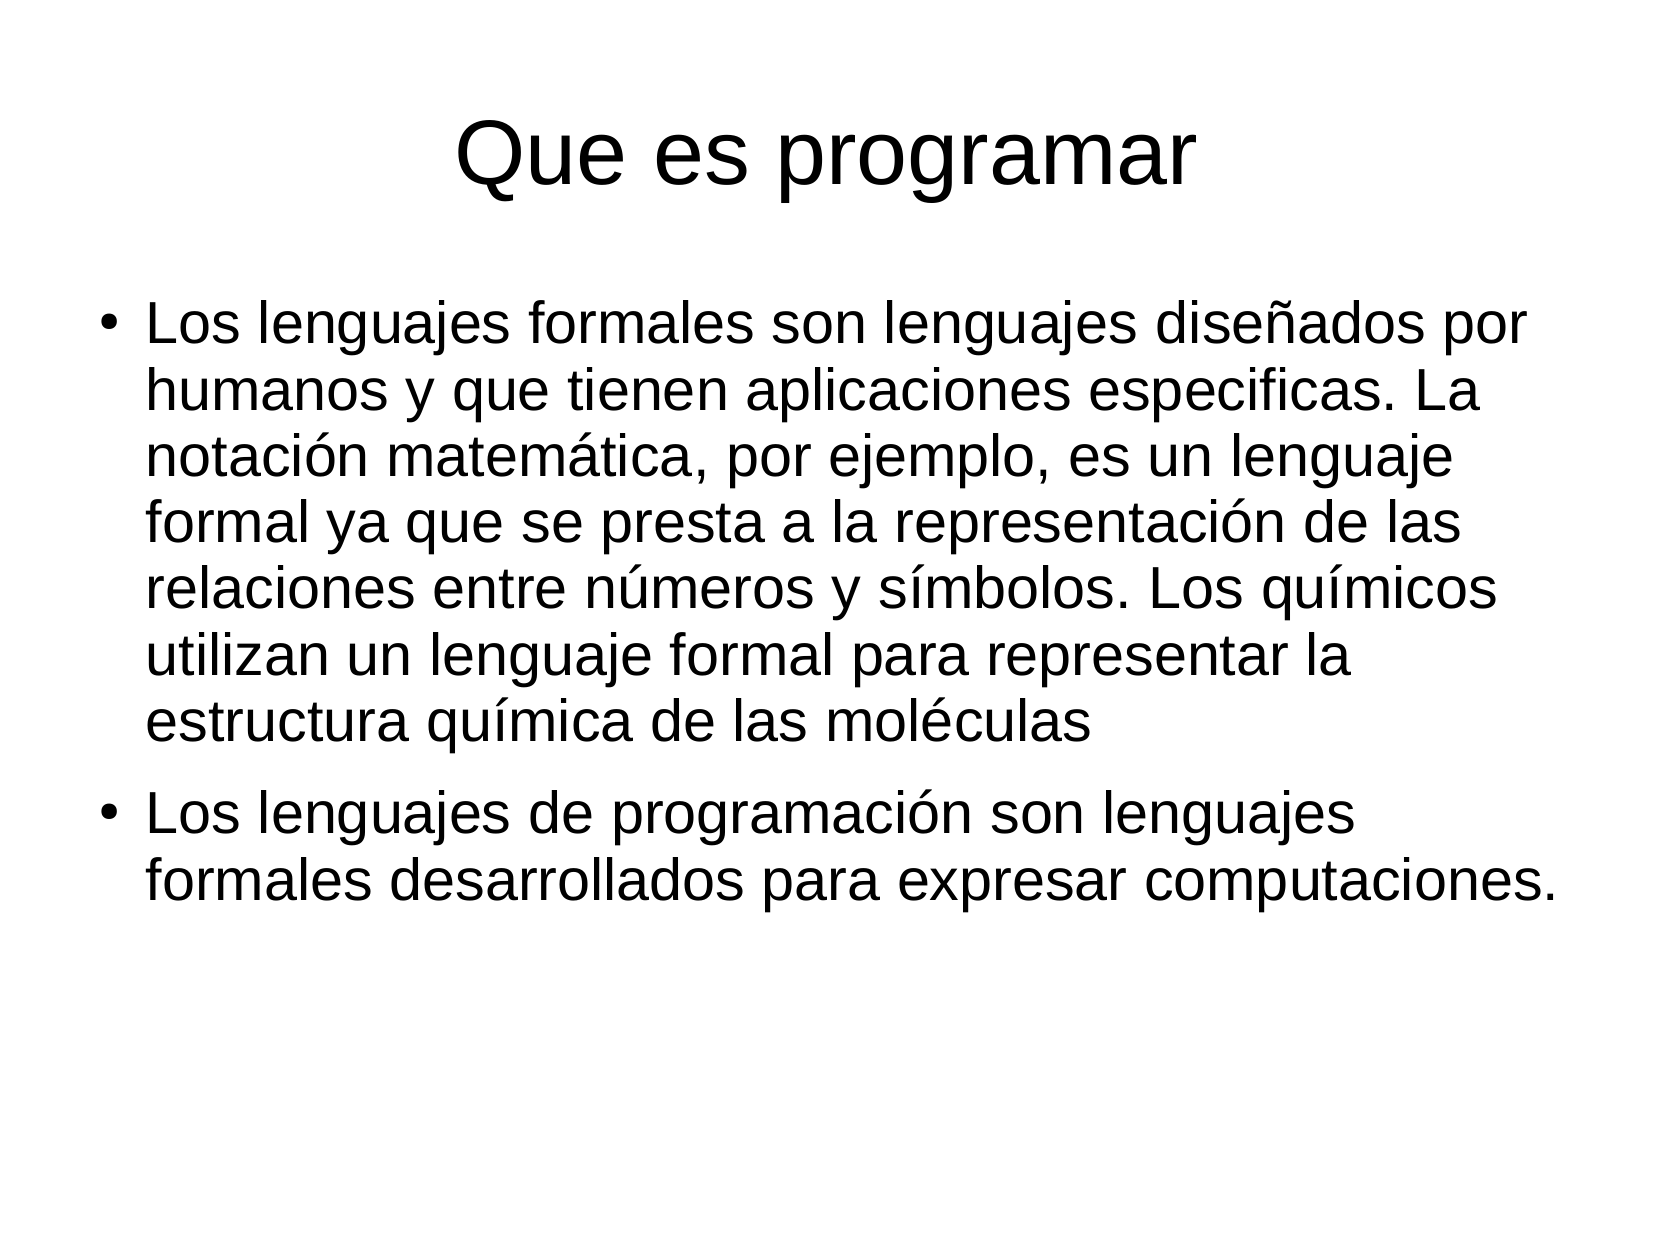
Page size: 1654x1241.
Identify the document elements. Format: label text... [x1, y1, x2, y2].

title Que es programar [82, 49, 1571, 257]
list Los lenguajes formales son lenguajes diseñados por humanos y que tienen aplicaciones especificas. La notación matemática, por ejemplo, es un lenguaje formal ya que se presta a la representación de las relaciones entre números y símbolos. Los químicos utilizan un lenguaje formal para representar la estructura química de las moléculas Los lenguajes de programación son lenguajes formales desarrollados para expresar computaciones. [82, 290, 1571, 1010]
